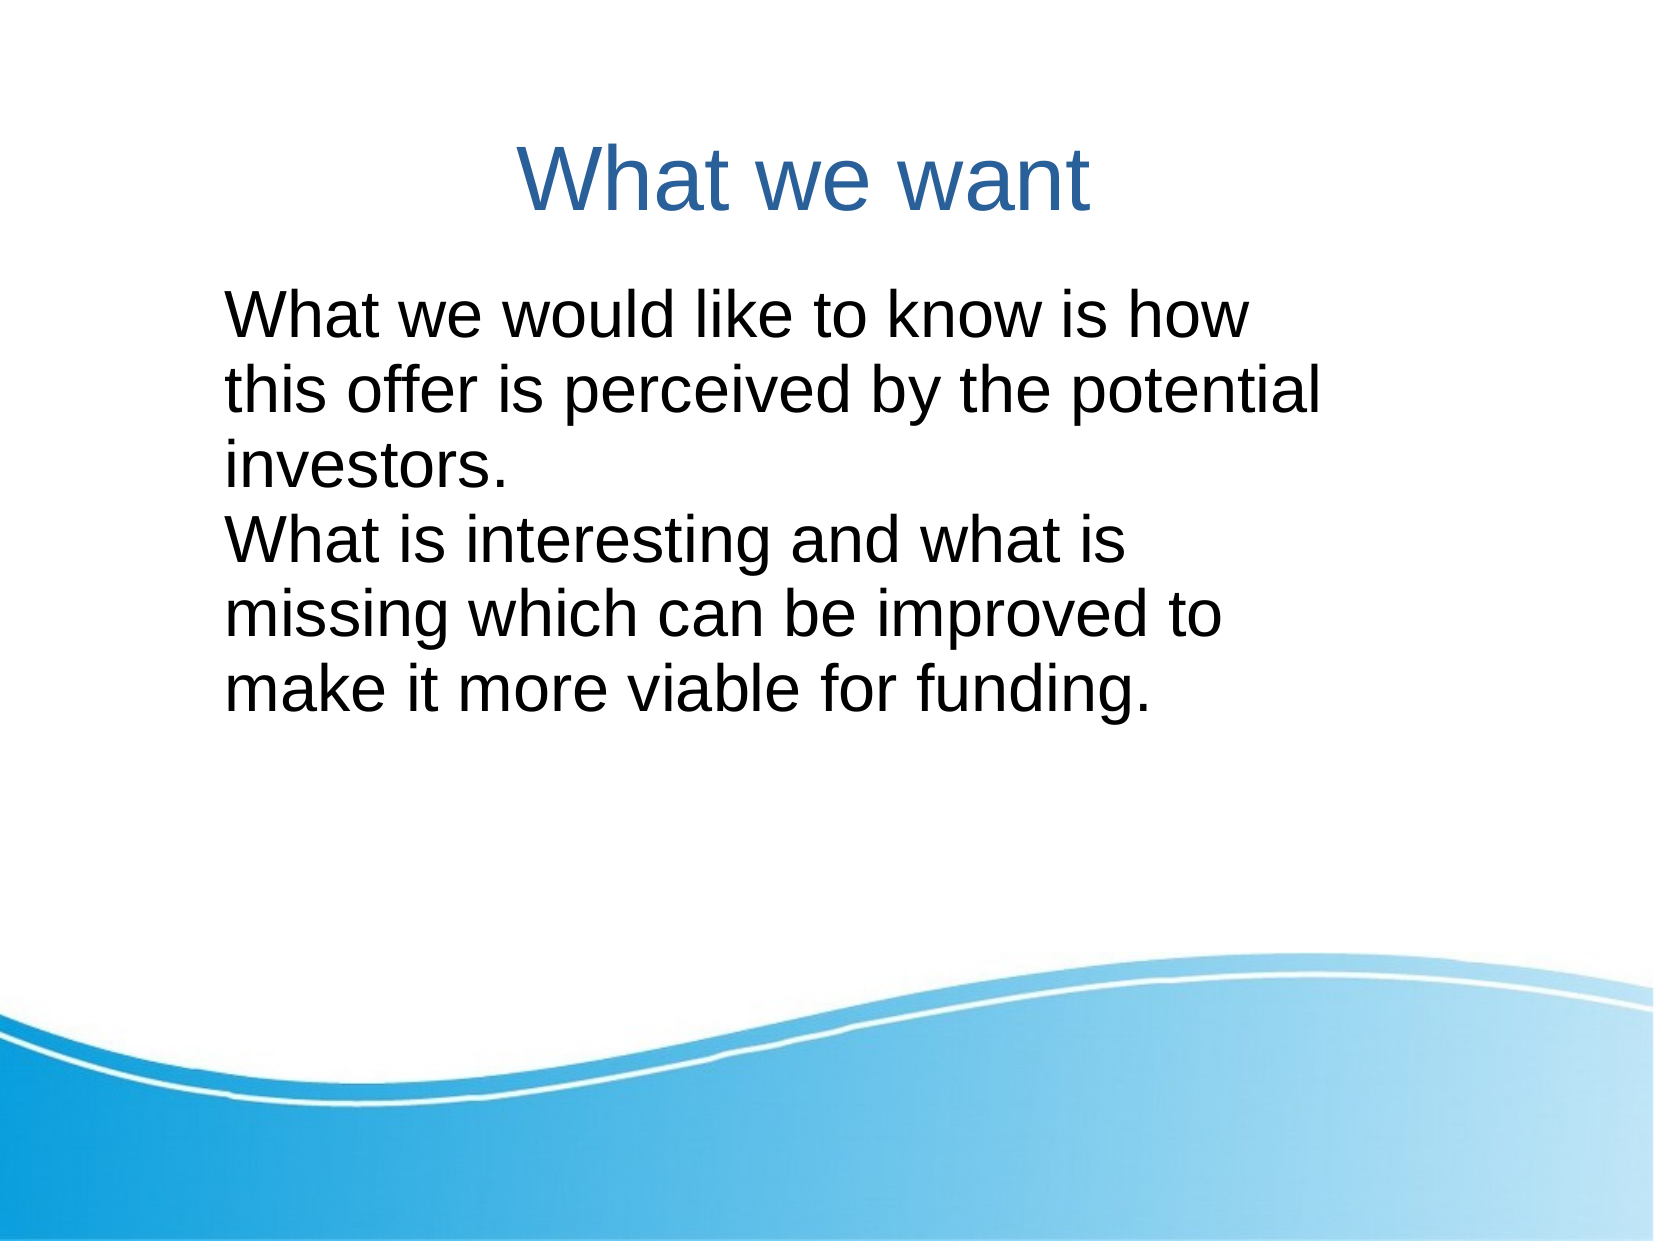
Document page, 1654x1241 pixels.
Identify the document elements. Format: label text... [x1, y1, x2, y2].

title What we want [60, 75, 1549, 283]
picture [0, 952, 1654, 1241]
text_box What we would like to know is how this offer is perceived by the potential investors. What is interesting and what is missing which can be improved to make it more viable for funding. [210, 270, 1366, 956]
